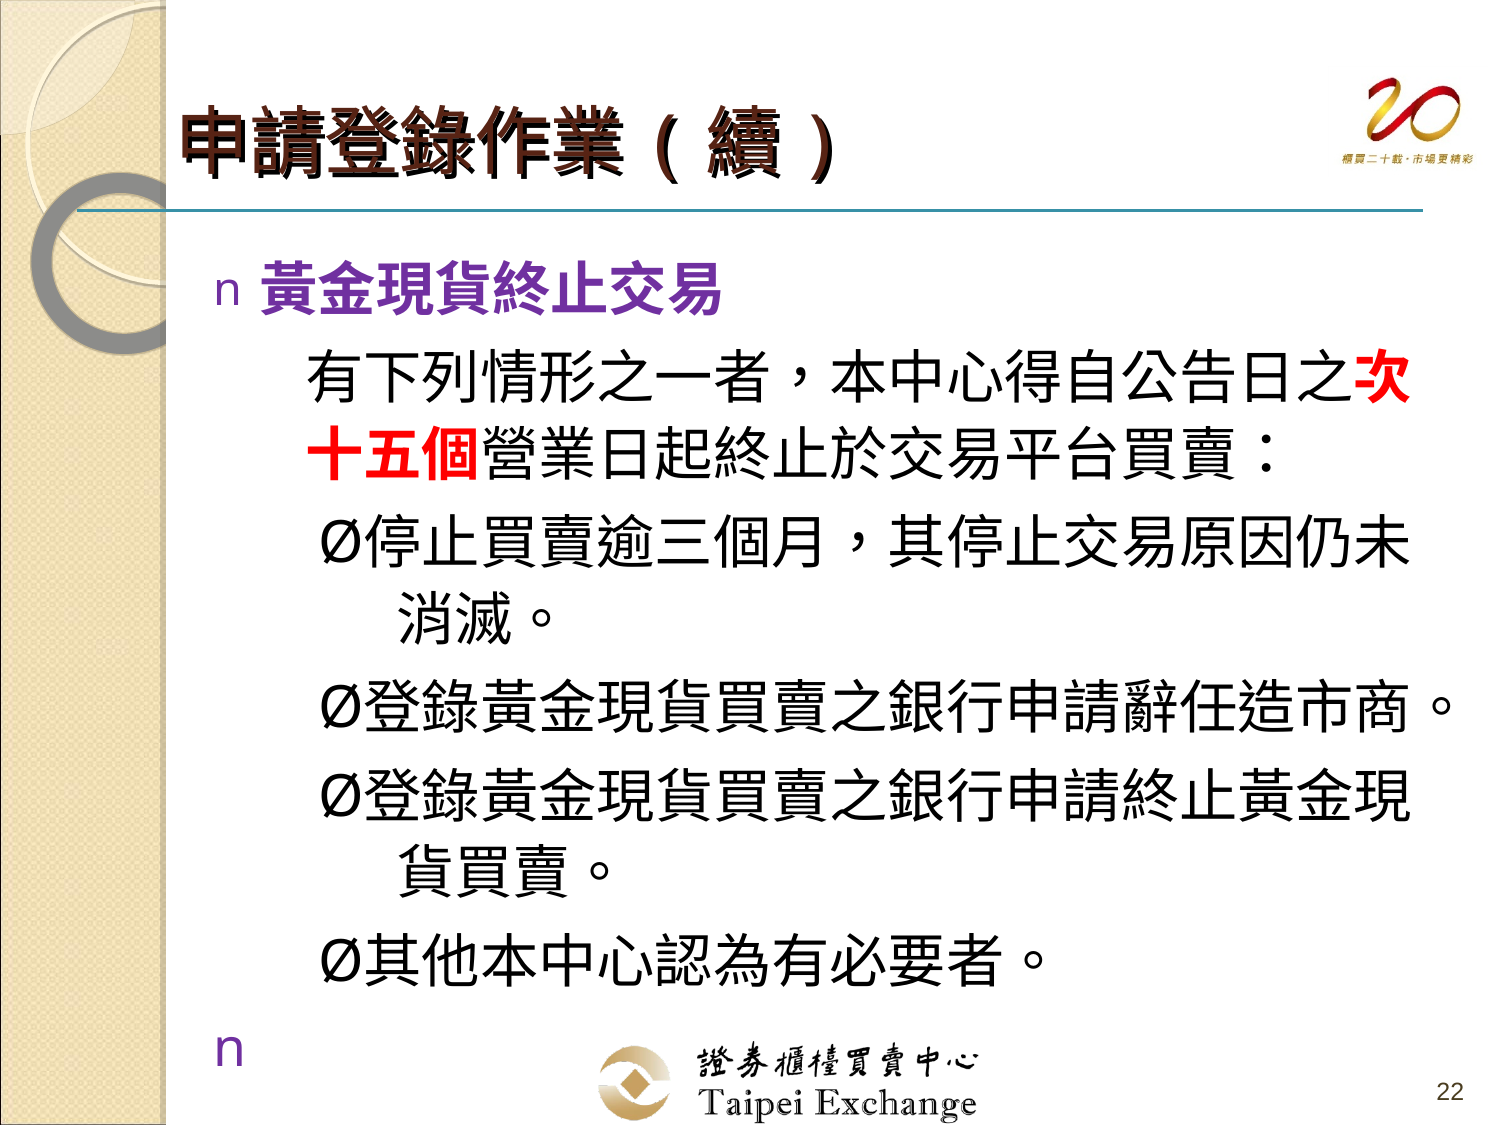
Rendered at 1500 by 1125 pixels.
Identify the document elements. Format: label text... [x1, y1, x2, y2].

list 黃金現貨終止交易 有下列情形之一者，本中心得自公告日之次十五個營業日起終止於交易平台買賣： 停止買賣逾三個月，其停止交易原因仍未消滅。 登錄黃金現貨買賣之銀行申請辭任造市商。 登錄黃金現貨買賣之銀行申請終止黃金現貨買賣。 其他本中心認為有必要者。 [171, 237, 1466, 1026]
title 申請登錄作業(續) [159, 45, 1466, 233]
text_box [1413, 1034, 1489, 1113]
